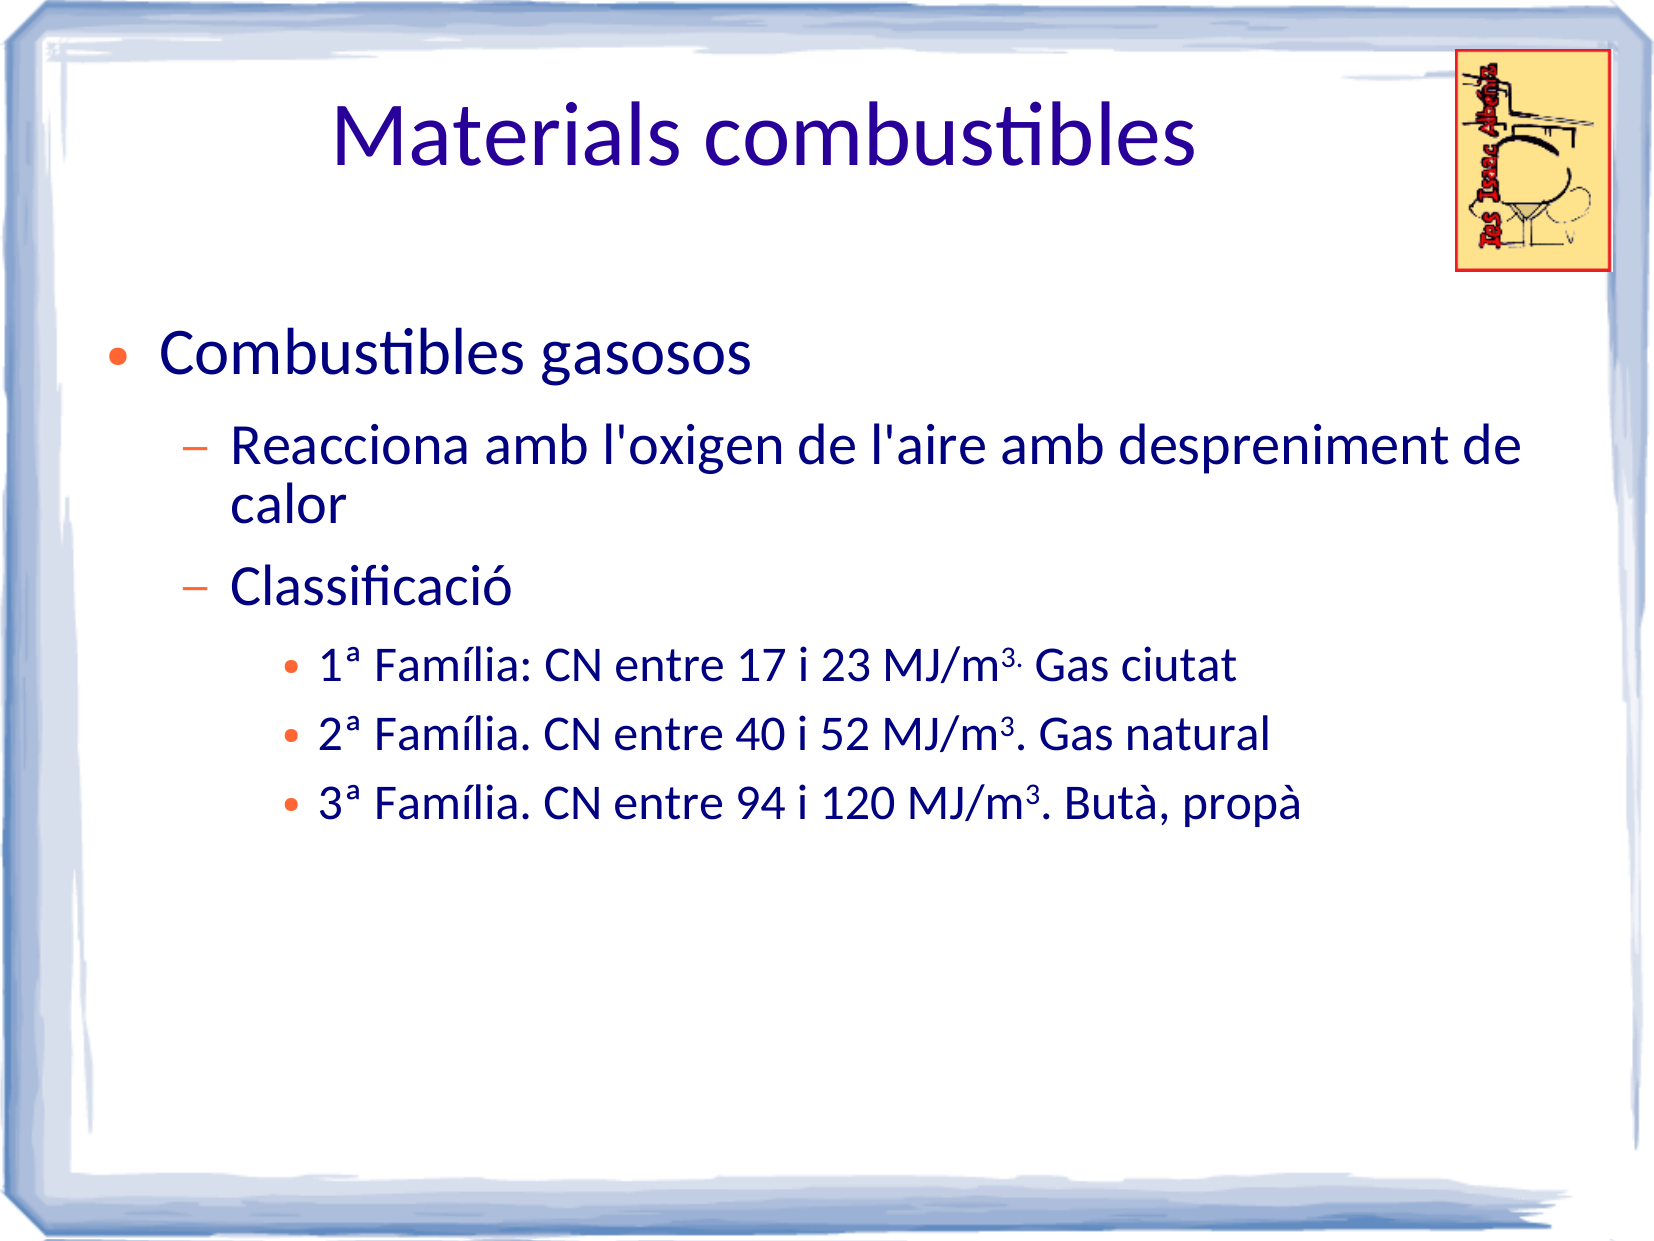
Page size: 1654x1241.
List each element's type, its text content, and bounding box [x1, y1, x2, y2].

list Combustibles gasosos Reacciona amb l'oxigen de l'aire amb despreniment de calor Classificació 1ª Família: CN entre 17 i 23 MJ/m3. Gas ciutat 2ª Família. CN entre 40 i 52 MJ/m3. Gas natural 3ª Família. CN entre 94 i 120 MJ/m3. Butà, propà [88, 324, 1571, 1129]
picture [0, 0, 1654, 1241]
title Materials combustibles [82, 36, 1447, 250]
